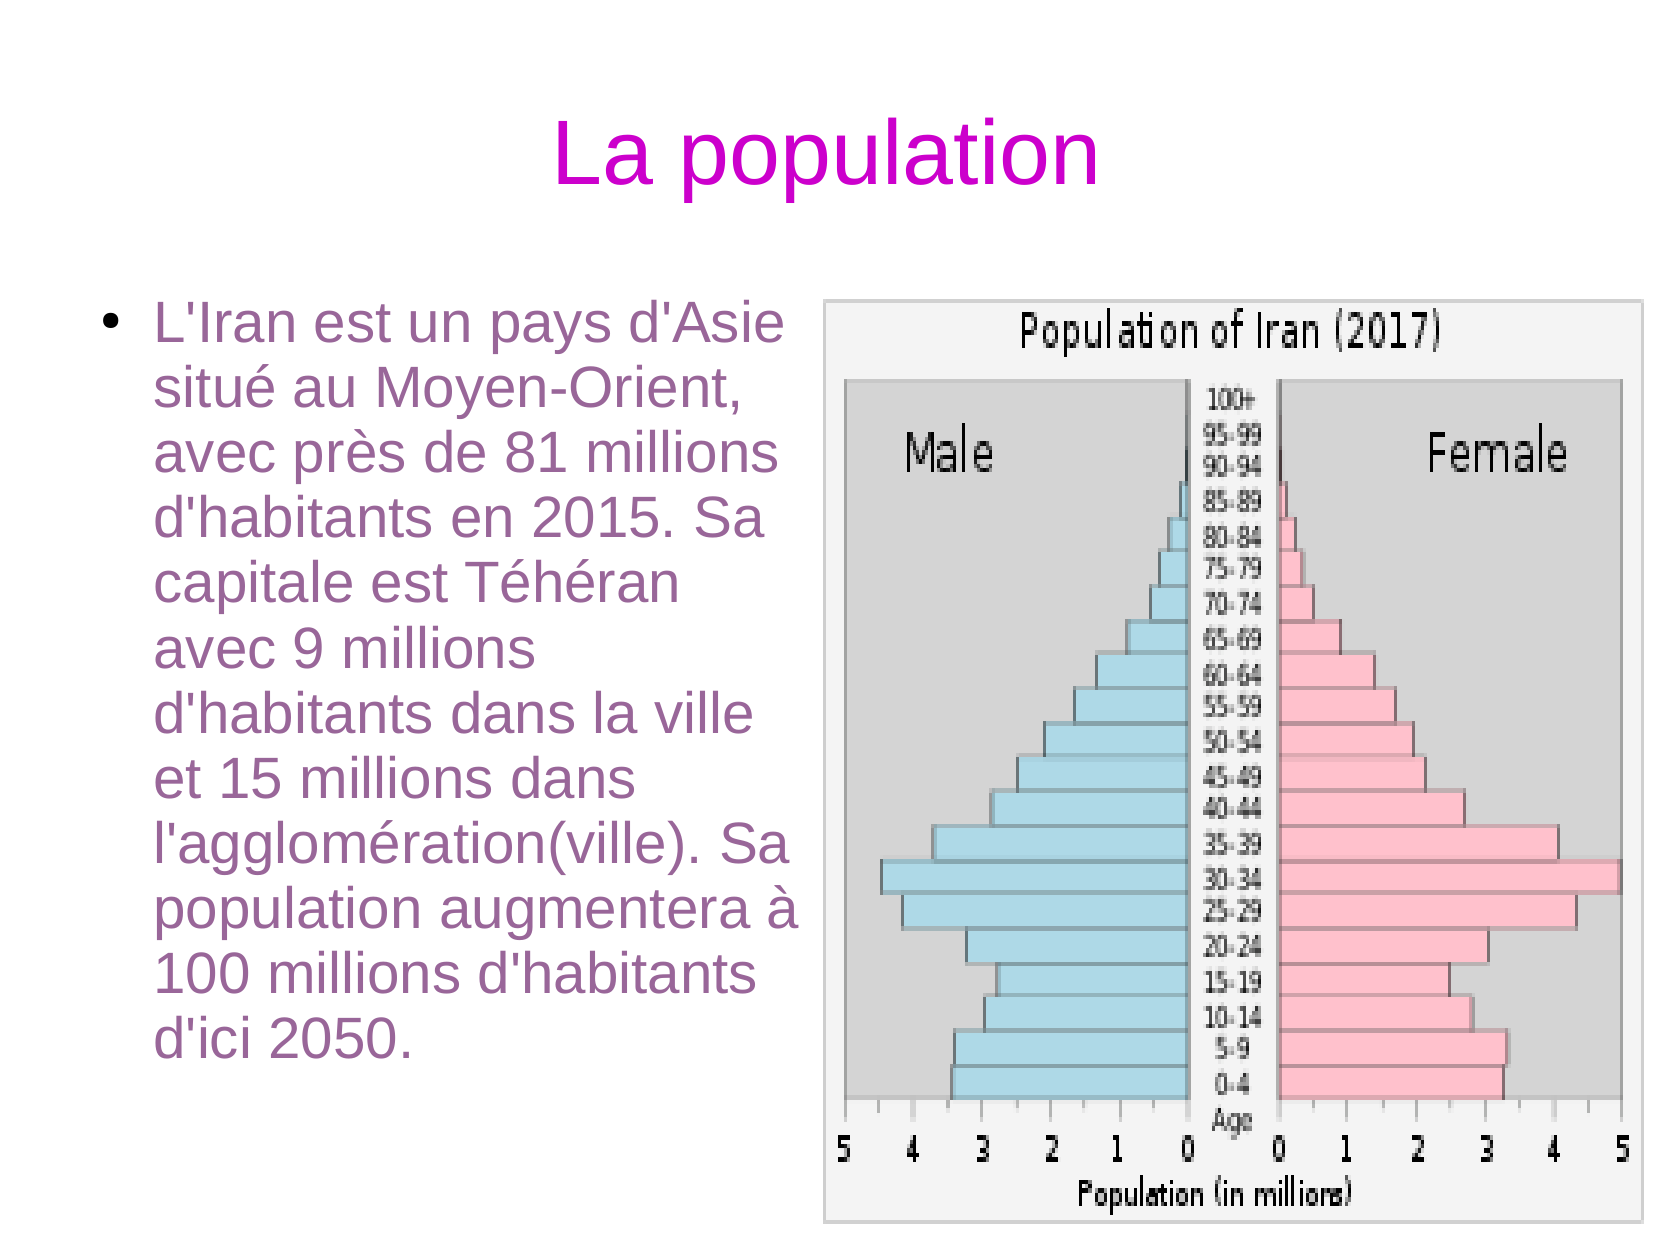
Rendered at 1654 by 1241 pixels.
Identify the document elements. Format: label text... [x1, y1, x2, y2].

picture [808, 295, 1654, 1229]
list L'Iran est un pays d'Asie situé au Moyen-Orient, avec près de 81 millions d'habitants en 2015. Sa capitale est Téhéran avec 9 millions d'habitants dans la ville et 15 millions dans l'agglomération(ville). Sa population augmentera à 100 millions d'habitants d'ici 2050. [82, 290, 809, 1109]
title La population [82, 49, 1571, 257]
